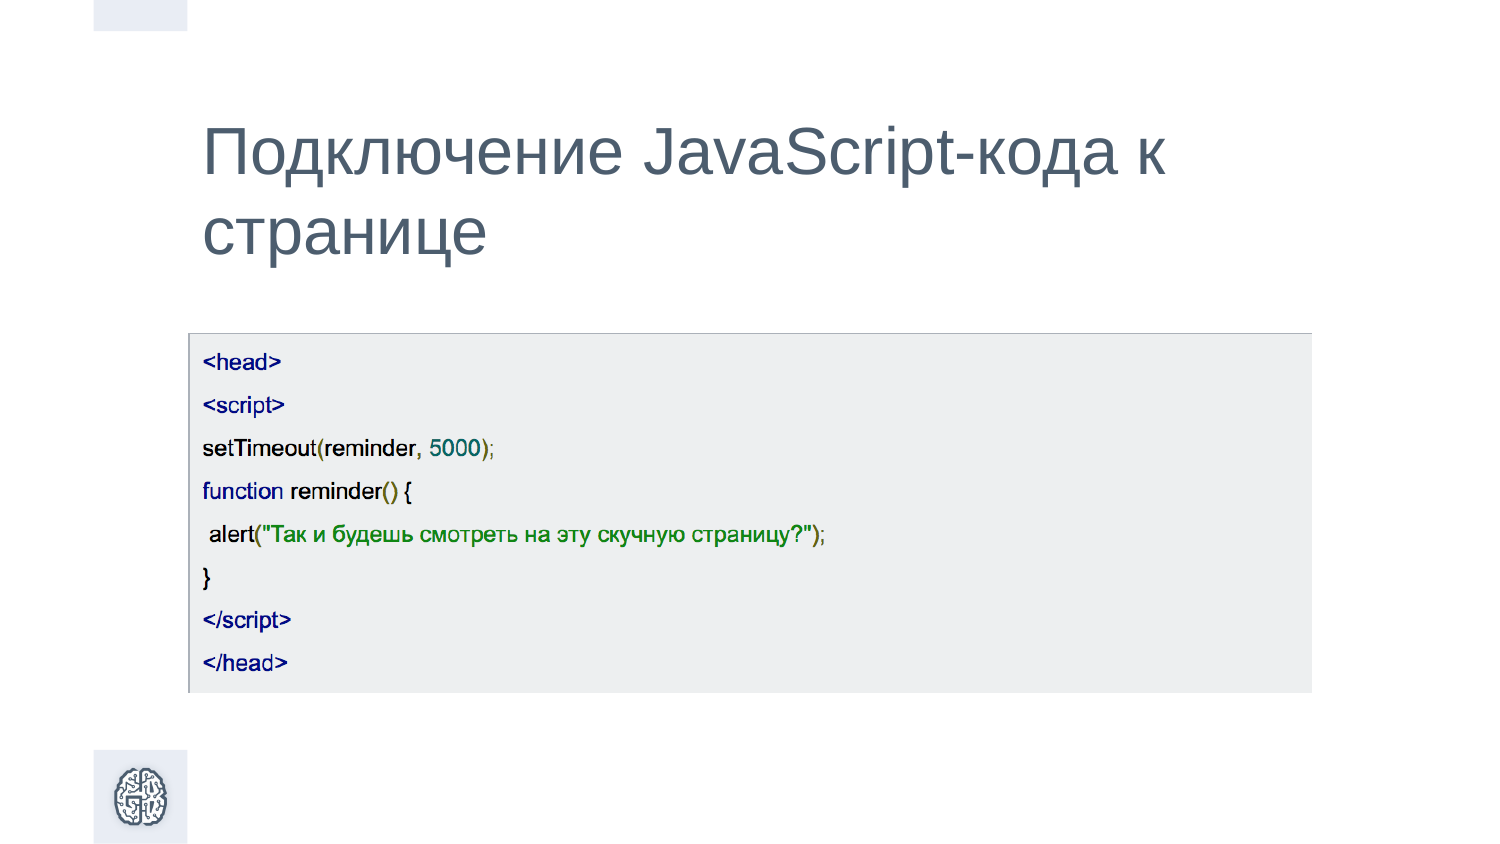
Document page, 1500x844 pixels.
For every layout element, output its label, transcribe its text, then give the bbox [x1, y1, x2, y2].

text_box Подключение JavaScript-кода к странице [187, 93, 1312, 282]
picture [187, 333, 1312, 693]
picture [106, 760, 175, 834]
